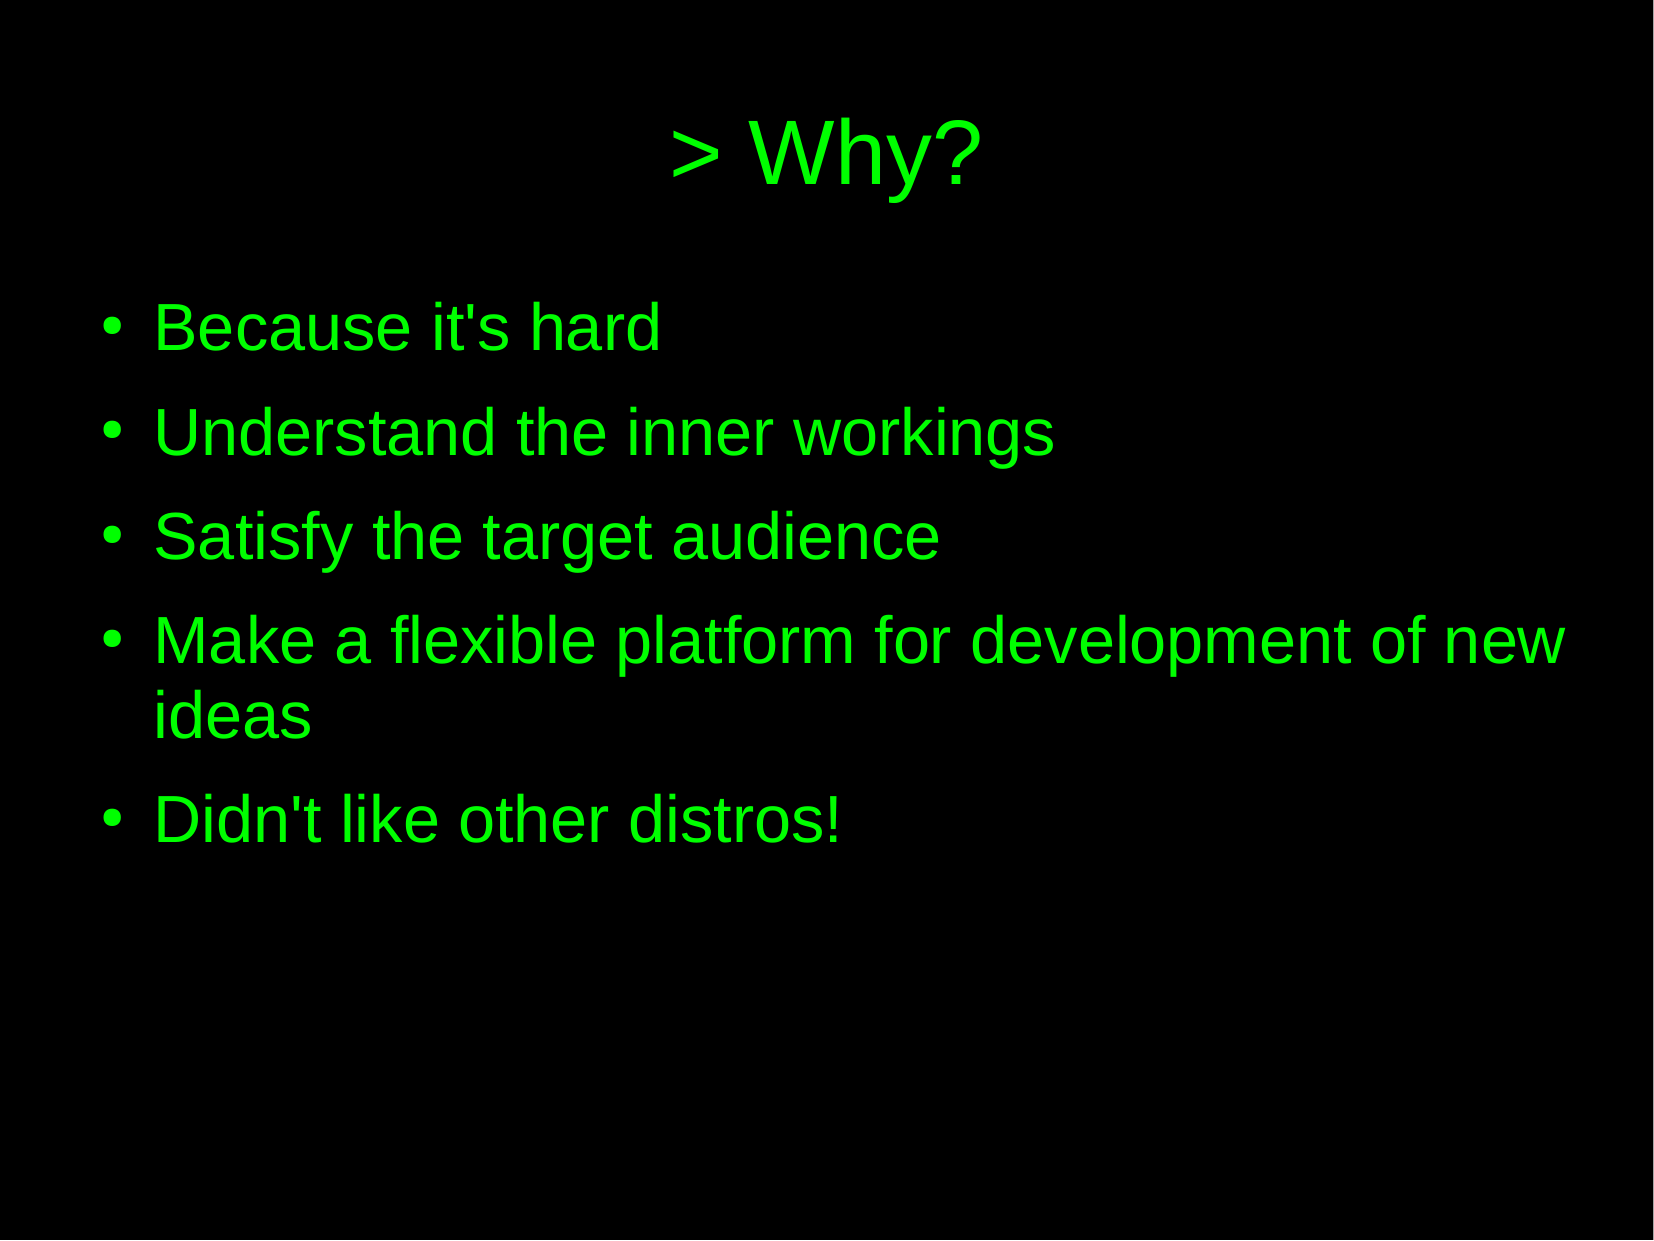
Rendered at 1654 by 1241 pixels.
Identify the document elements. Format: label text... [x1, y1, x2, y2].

list Because it's hard Understand the inner workings Satisfy the target audience Make a flexible platform for development of new ideas Didn't like other distros! [82, 290, 1571, 1010]
title > Why? [82, 49, 1571, 257]
